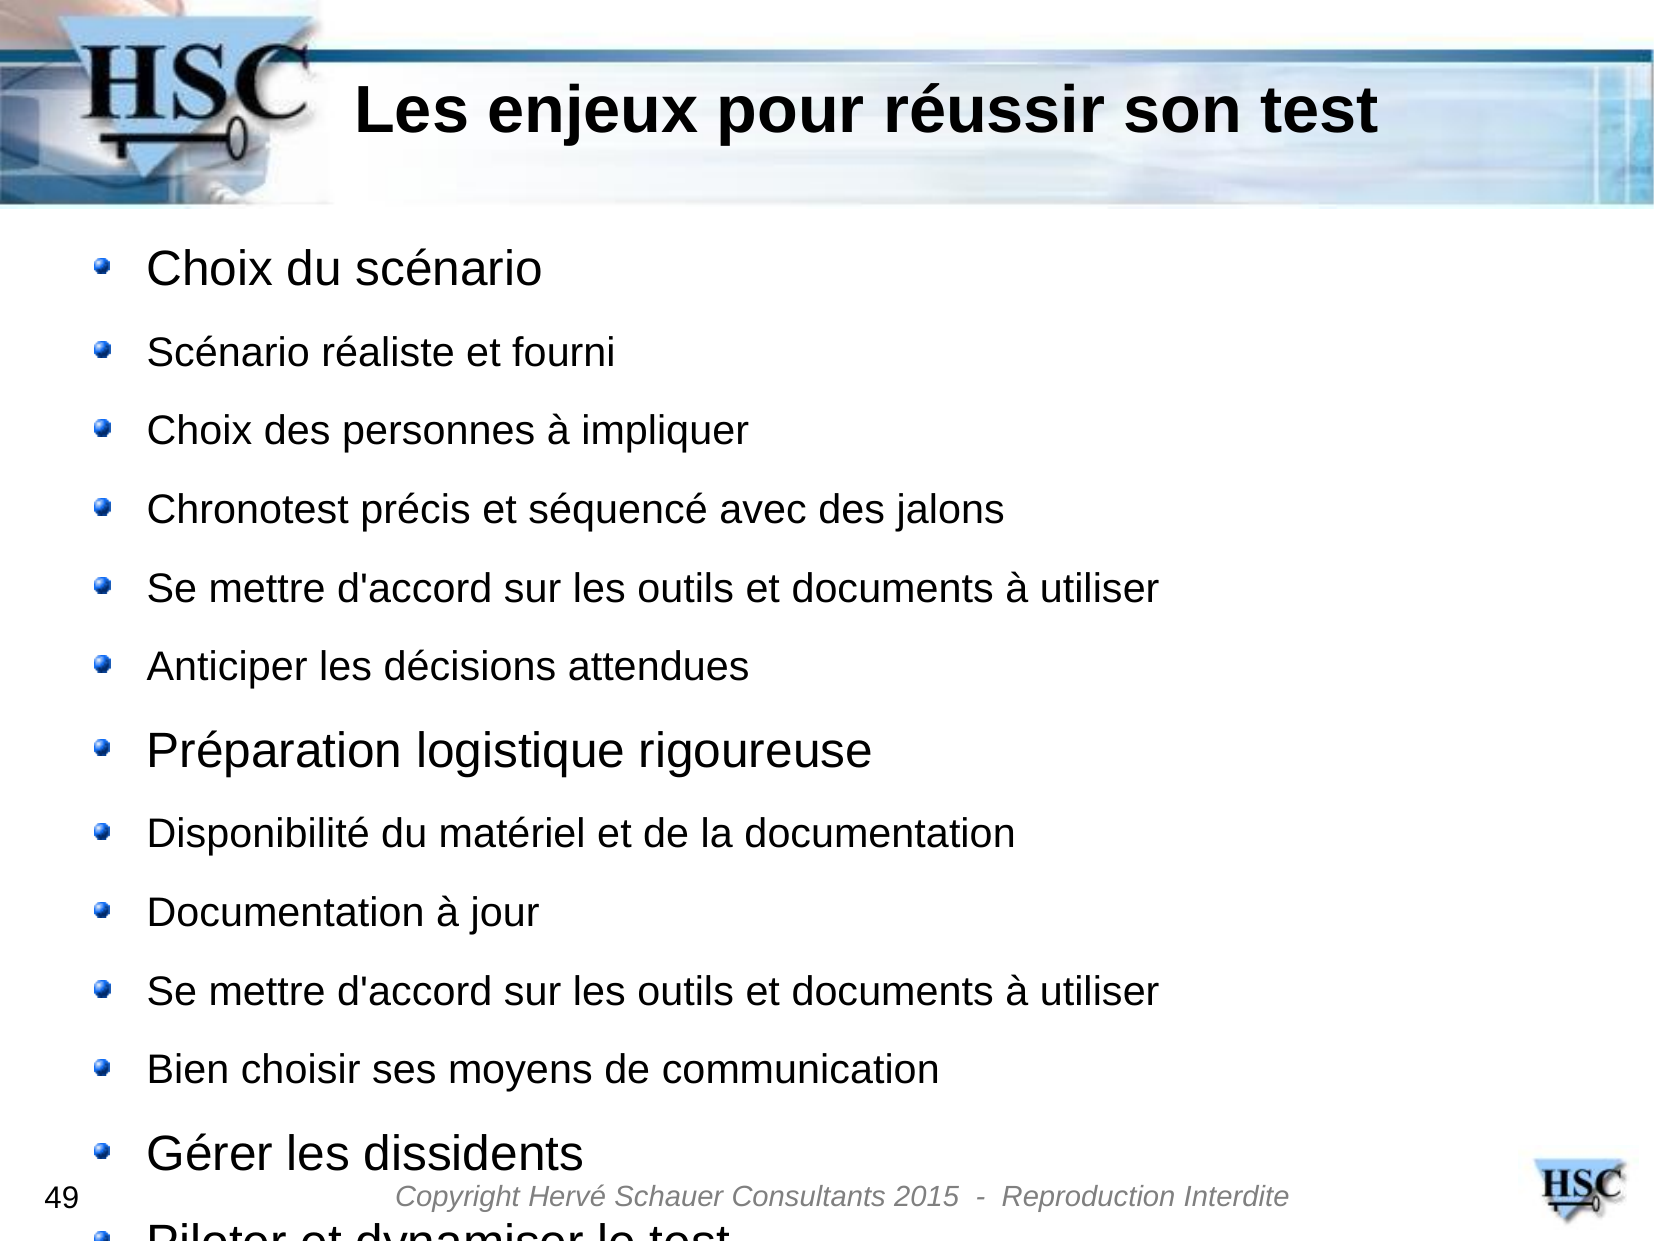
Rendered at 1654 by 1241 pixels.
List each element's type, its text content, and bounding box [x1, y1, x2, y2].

title Les enjeux pour réussir son test [354, 2, 1654, 210]
list Choix du scénario Scénario réaliste et fourni Choix des personnes à impliquer Chronotest précis et séquencé avec des jalons Se mettre d'accord sur les outils et documents à utiliser Anticiper les décisions attendues Préparation logistique rigoureuse Disponibilité du matériel et de la documentation Documentation à jour Se mettre d'accord sur les outils et documents à utiliser Bien choisir ses moyens de communication Gérer les dissidents Piloter et dynamiser le test [59, 236, 1625, 1182]
